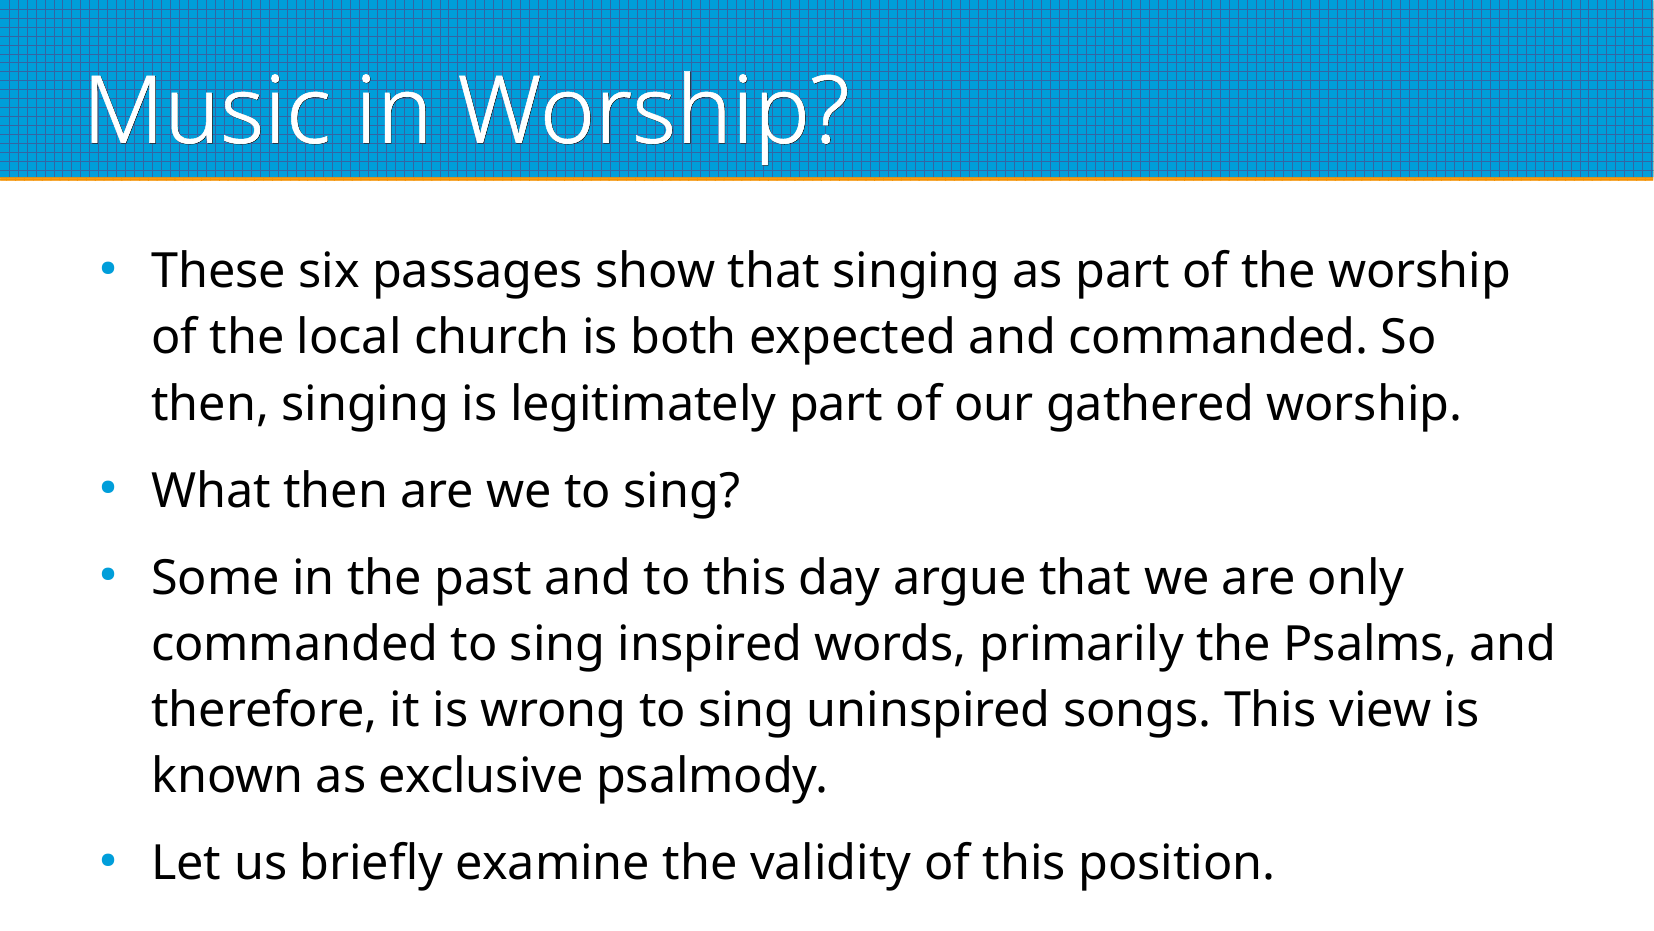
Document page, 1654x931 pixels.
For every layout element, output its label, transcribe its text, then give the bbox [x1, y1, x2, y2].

title Music in Worship? [82, 14, 1571, 171]
list These six passages show that singing as part of the worship of the local church is both expected and commanded. So then, singing is legitimately part of our gathered worship. What then are we to sing? Some in the past and to this day argue that we are only commanded to sing inspired words, primarily the Psalms, and therefore, it is wrong to sing uninspired songs. This view is known as exclusive psalmody. Let us briefly examine the validity of this position. [82, 236, 1563, 901]
